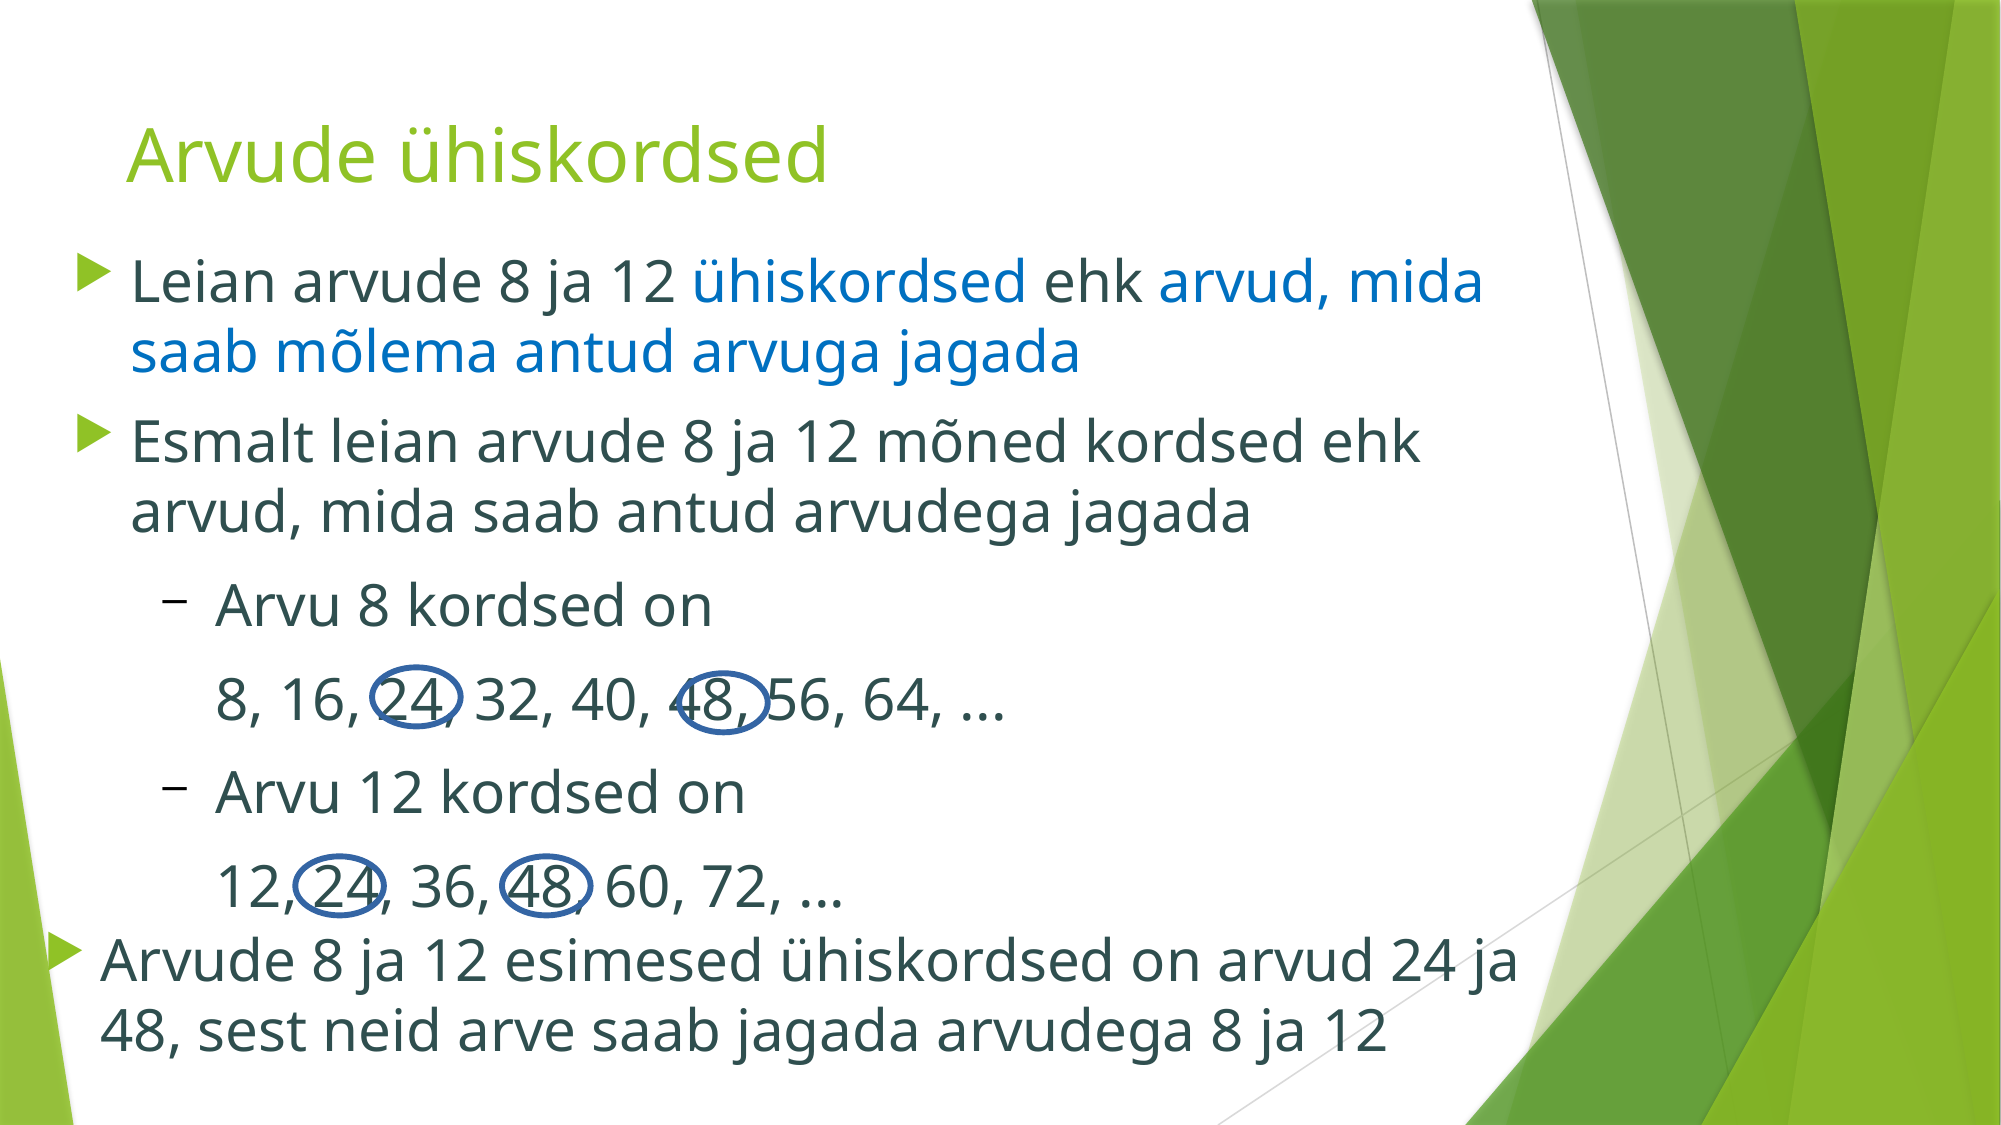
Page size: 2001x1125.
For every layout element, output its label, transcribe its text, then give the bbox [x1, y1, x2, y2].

list Arvude 8 ja 12 esimesed ühiskordsed on arvud 24 ja 48, sest neid arve saab jagada arvudega 8 ja 12 [29, 915, 1595, 1034]
title Arvude ühiskordsed [111, 99, 1522, 236]
list Leian arvude 8 ja 12 ühiskordsed ehk arvud, mida saab mõlema antud arvuga jagada Esmalt leian arvude 8 ja 12 mõned kordsed ehk arvud, mida saab antud arvudega jagada Arvu 8 kordsed on 8, 16, 24, 32, 40, 48, 56, 64, ... Arvu 12 kordsed on 12, 24, 36, 48, 60, 72, ... [59, 236, 1625, 355]
